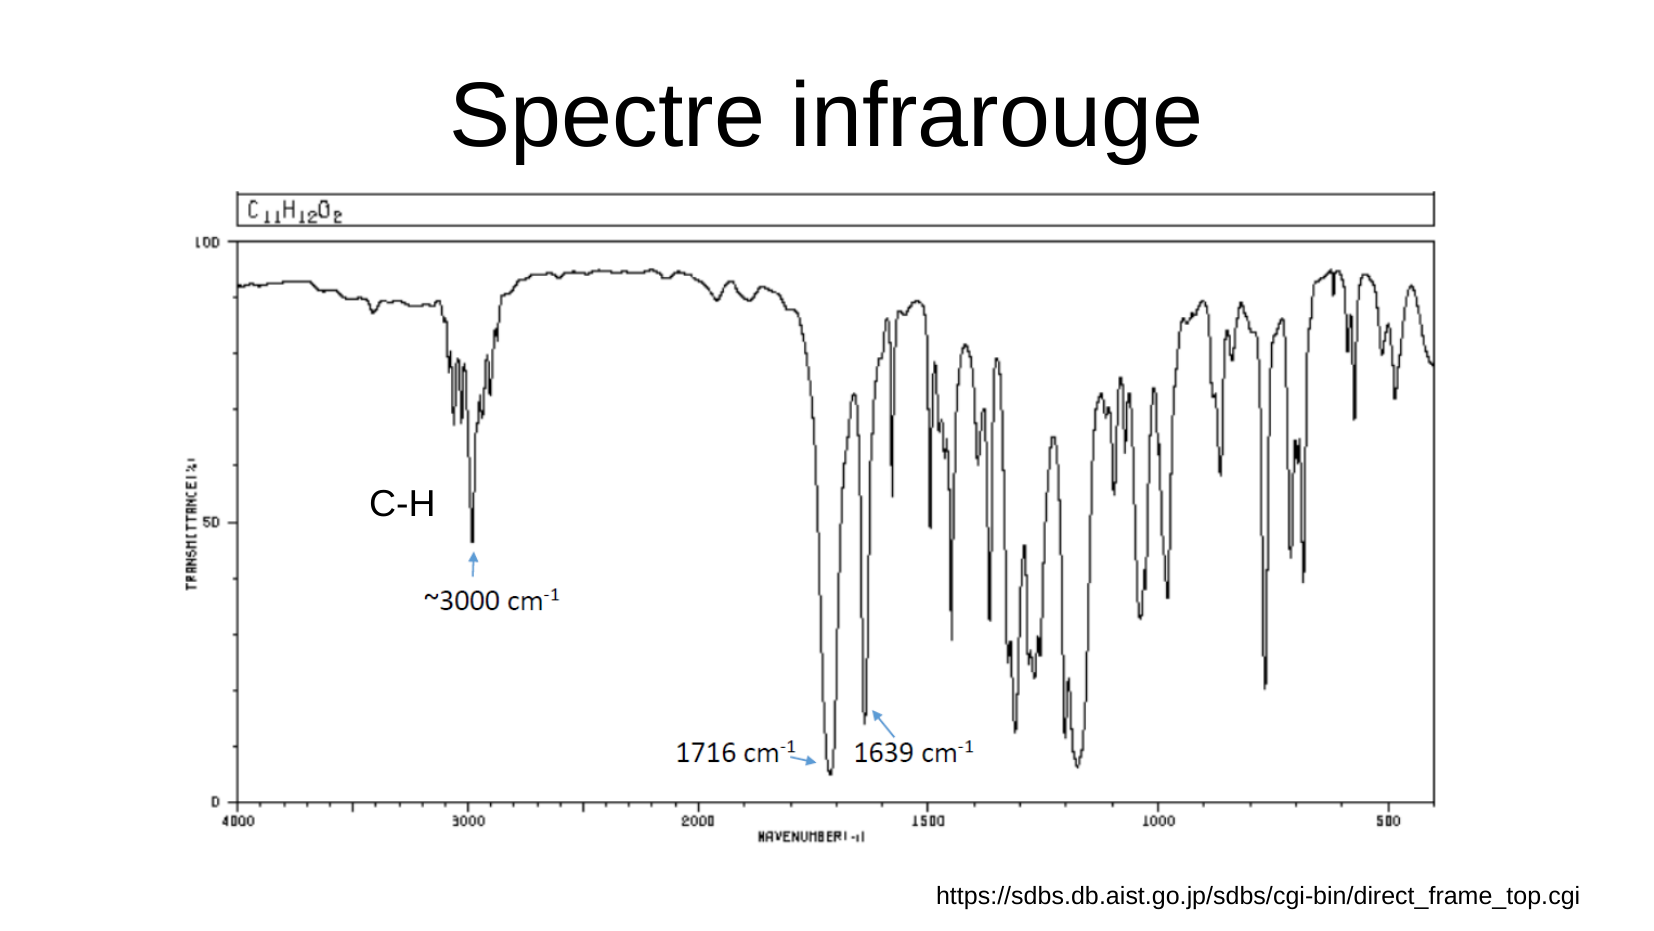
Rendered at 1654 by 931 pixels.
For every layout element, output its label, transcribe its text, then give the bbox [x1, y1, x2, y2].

text_box https://sdbs.db.aist.go.jp/sdbs/cgi-bin/direct_frame_top.cgi [921, 874, 1654, 931]
picture [164, 187, 1465, 863]
text_box C-H [354, 474, 556, 532]
title Spectre infrarouge [82, 37, 1571, 193]
